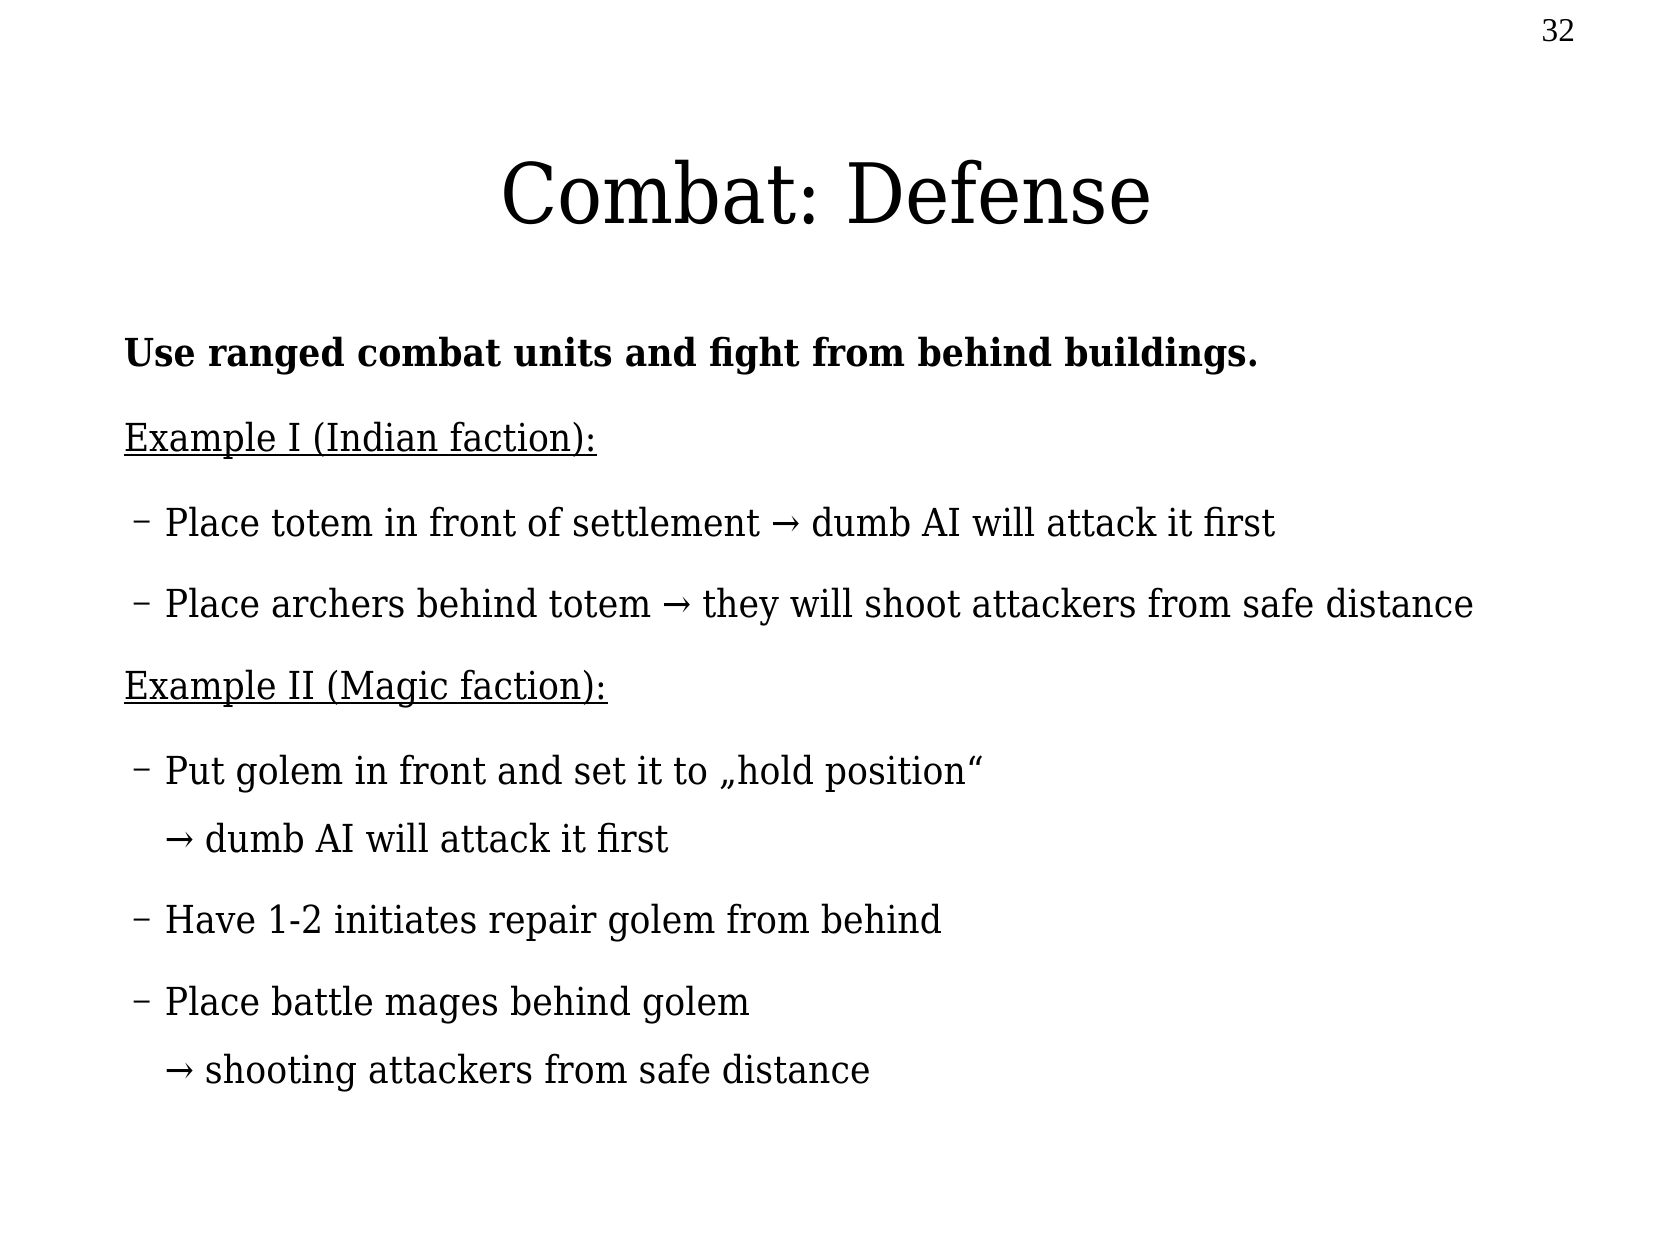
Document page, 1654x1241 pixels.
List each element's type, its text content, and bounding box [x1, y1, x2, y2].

title Combat: Defense [82, 67, 1571, 275]
list Use ranged combat units and fight from behind buildings. Example I (Indian faction): Place totem in front of settlement → dumb AI will attack it first Place archers behind totem → they will shoot attackers from safe distance Example II (Magic faction): Put golem in front and set it to „hold position“ → dumb AI will attack it first Have 1-2 initiates repair golem from behind Place battle mages behind golem → shooting attackers from safe distance [82, 306, 1538, 1099]
